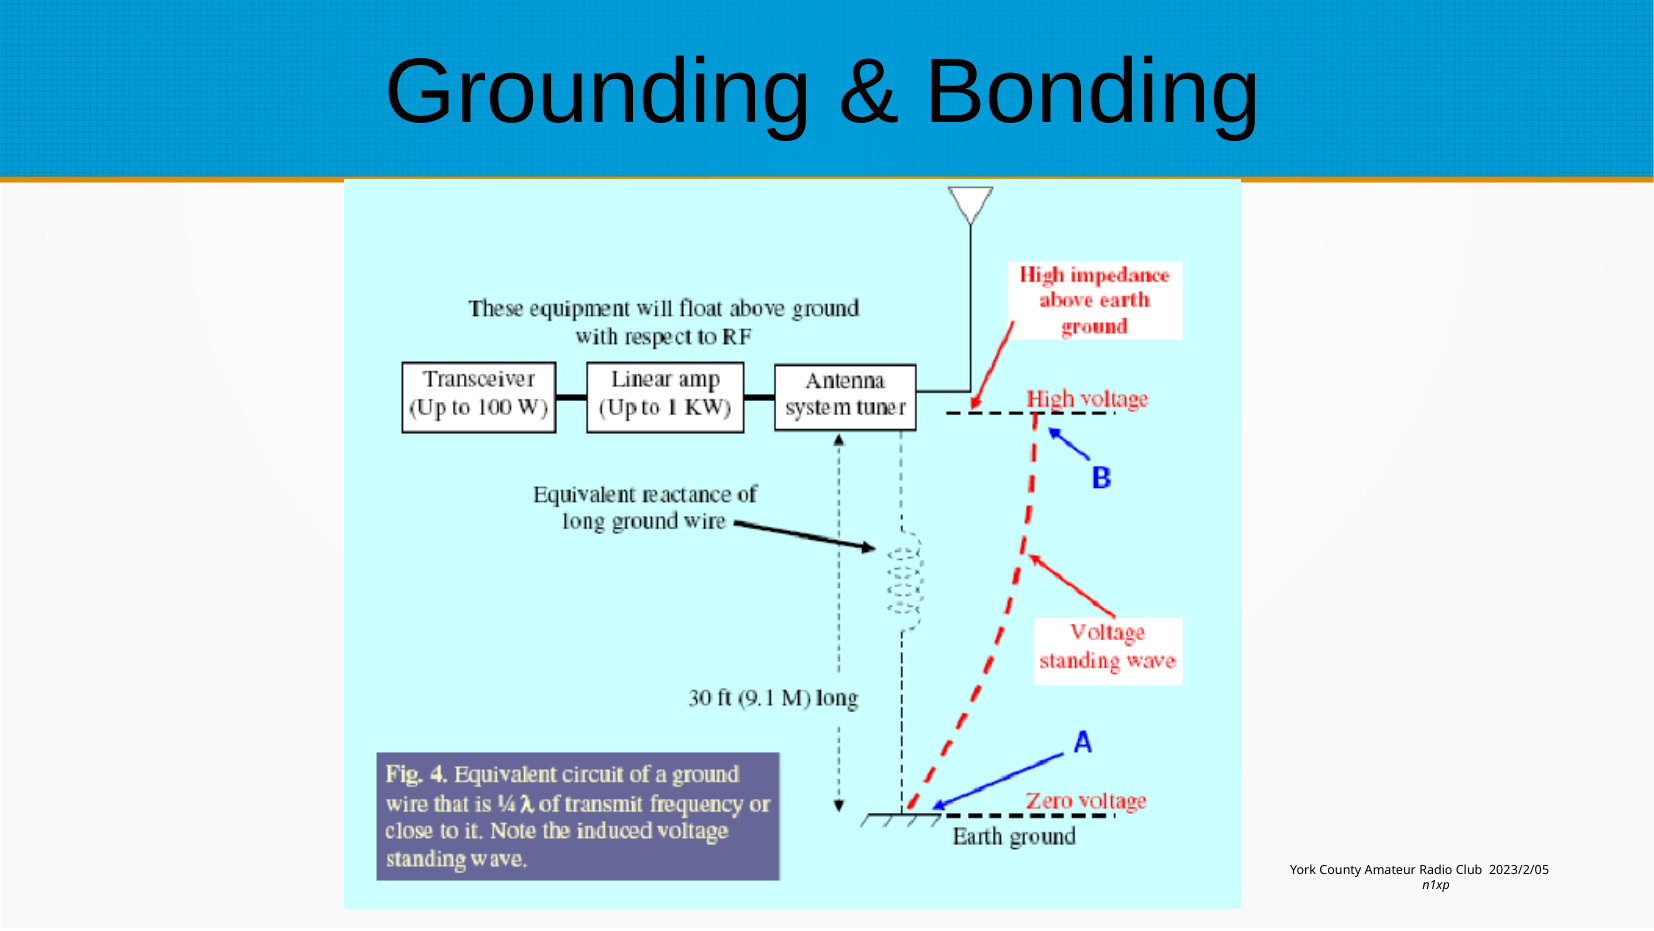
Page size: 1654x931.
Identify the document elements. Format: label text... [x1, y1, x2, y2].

text_box York County Amateur Radio Club 2023/2/05 n1xp [1284, 856, 1588, 897]
picture [0, 175, 1654, 931]
text_box Grounding & Bonding [201, 31, 1446, 150]
